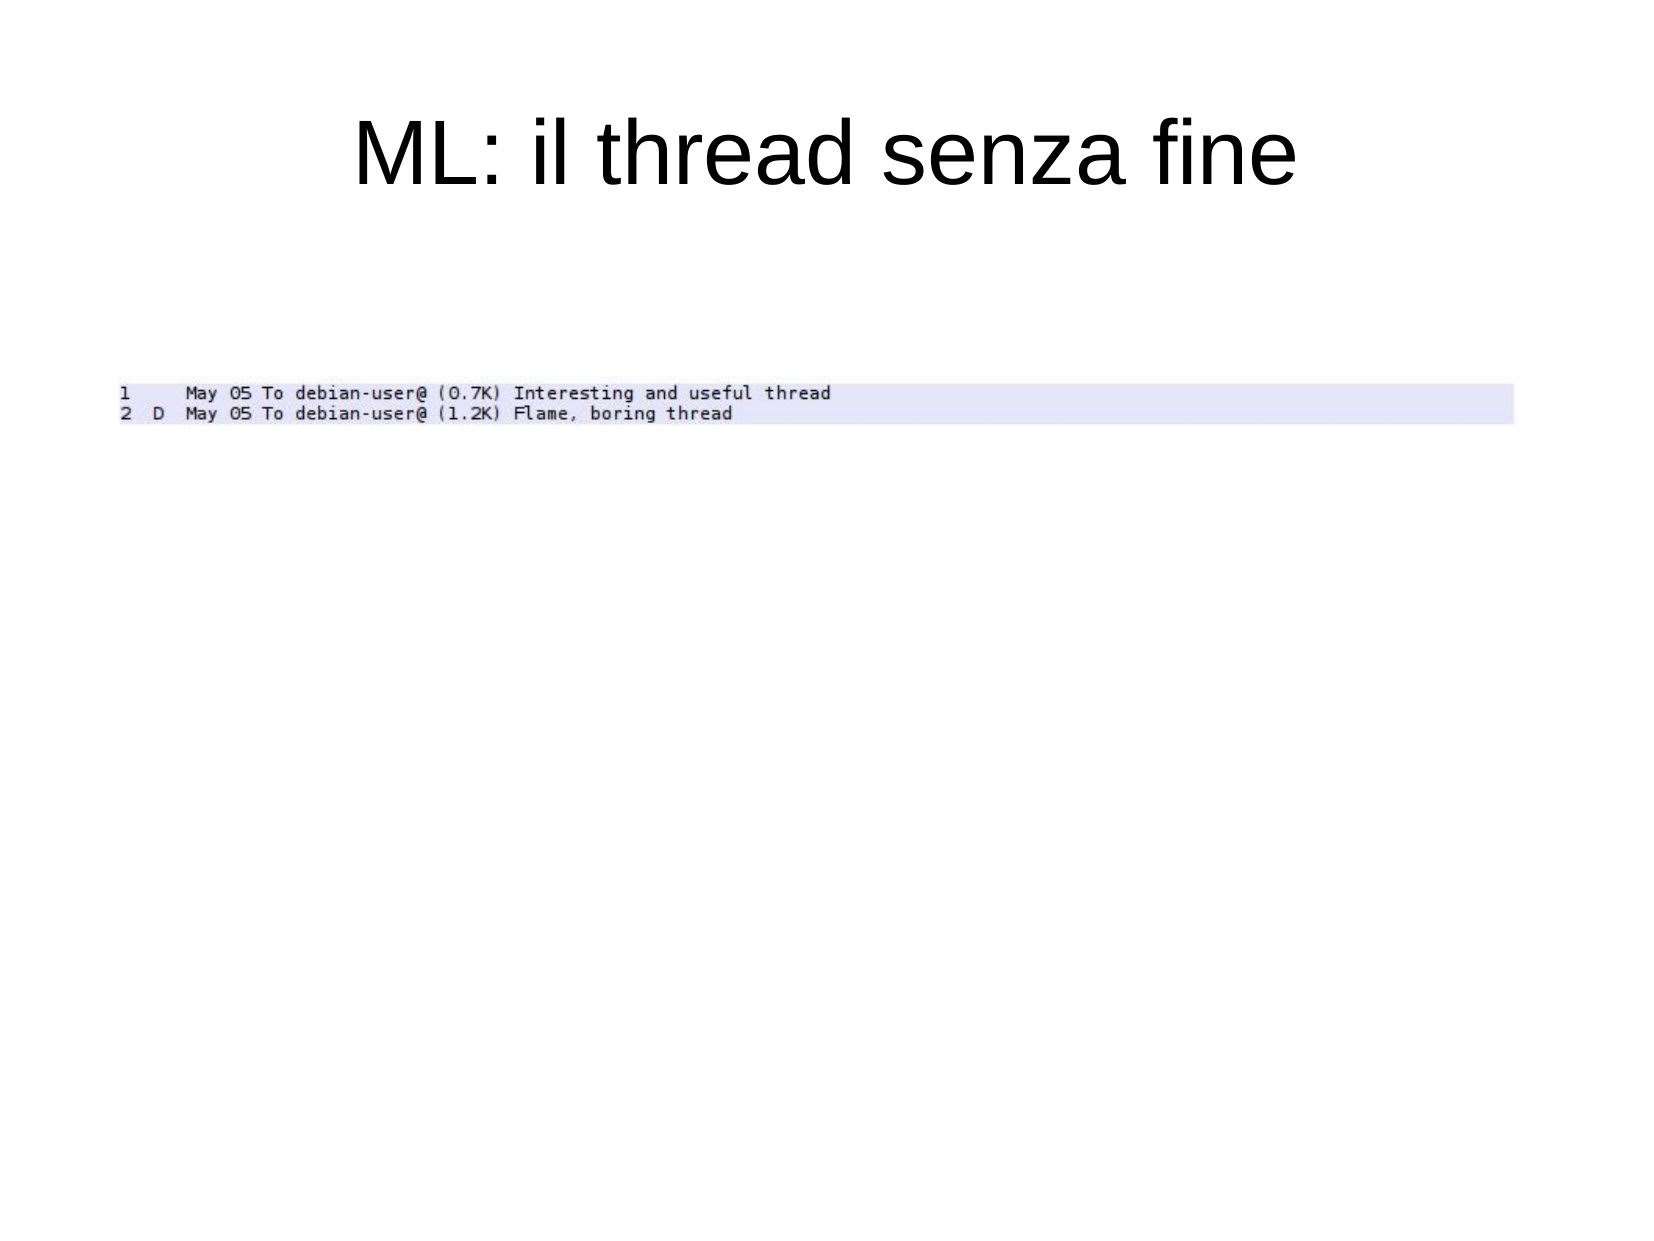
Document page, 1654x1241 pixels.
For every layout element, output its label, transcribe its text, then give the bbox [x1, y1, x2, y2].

picture [106, 376, 1533, 438]
title ML: il thread senza fine [82, 49, 1571, 257]
